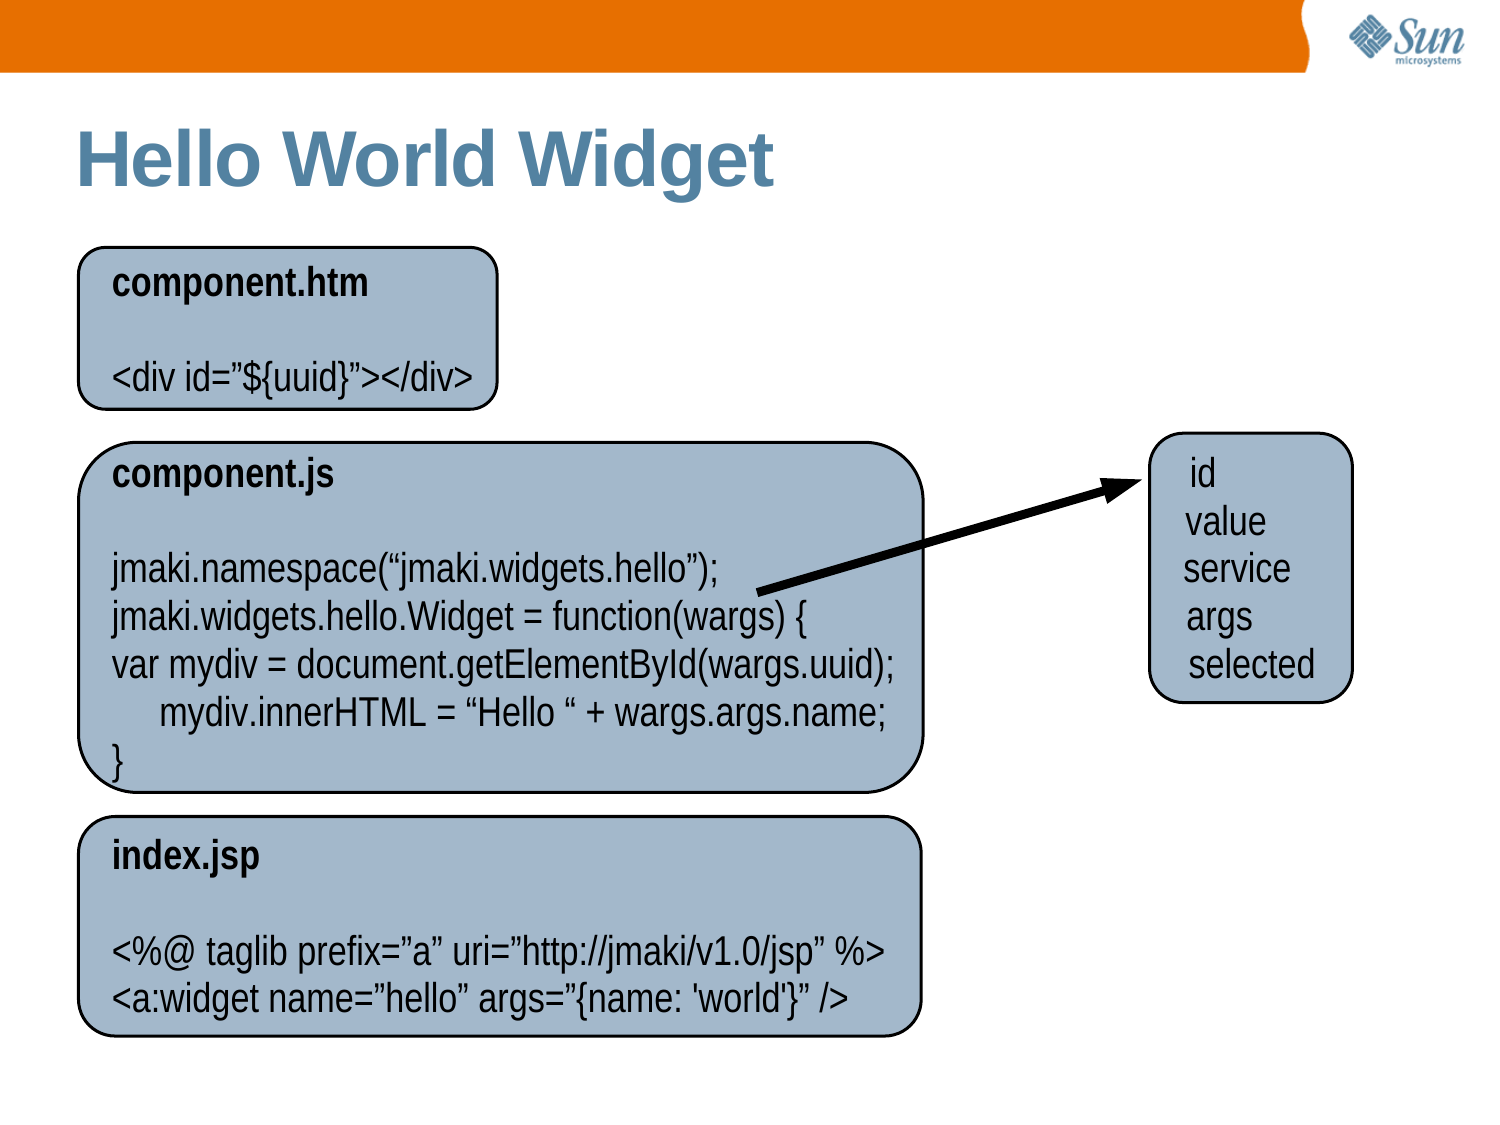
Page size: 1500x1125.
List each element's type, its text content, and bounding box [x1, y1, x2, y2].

text_box [78, 448, 111, 787]
list component.htm <div id=”${uuid}”></div> component.js id value jmaki.namespace(“jmaki.widgets.hello”); service jmaki.widgets.hello.Widget = function(wargs) { args var mydiv = document.getElementById(wargs.uuid); selected mydiv.innerHTML = “Hello “ + wargs.args.name; } index.jsp <%@ taglib prefix=”a” uri=”http://jmaki/v1.0/jsp” %> <a:widget name=”hello” args=”{name: 'world'}” /> [111, 257, 1449, 1104]
title Hello World Widget [75, 122, 1438, 228]
text_box [78, 816, 111, 1036]
picture [0, 0, 1500, 75]
text_box [78, 247, 491, 410]
